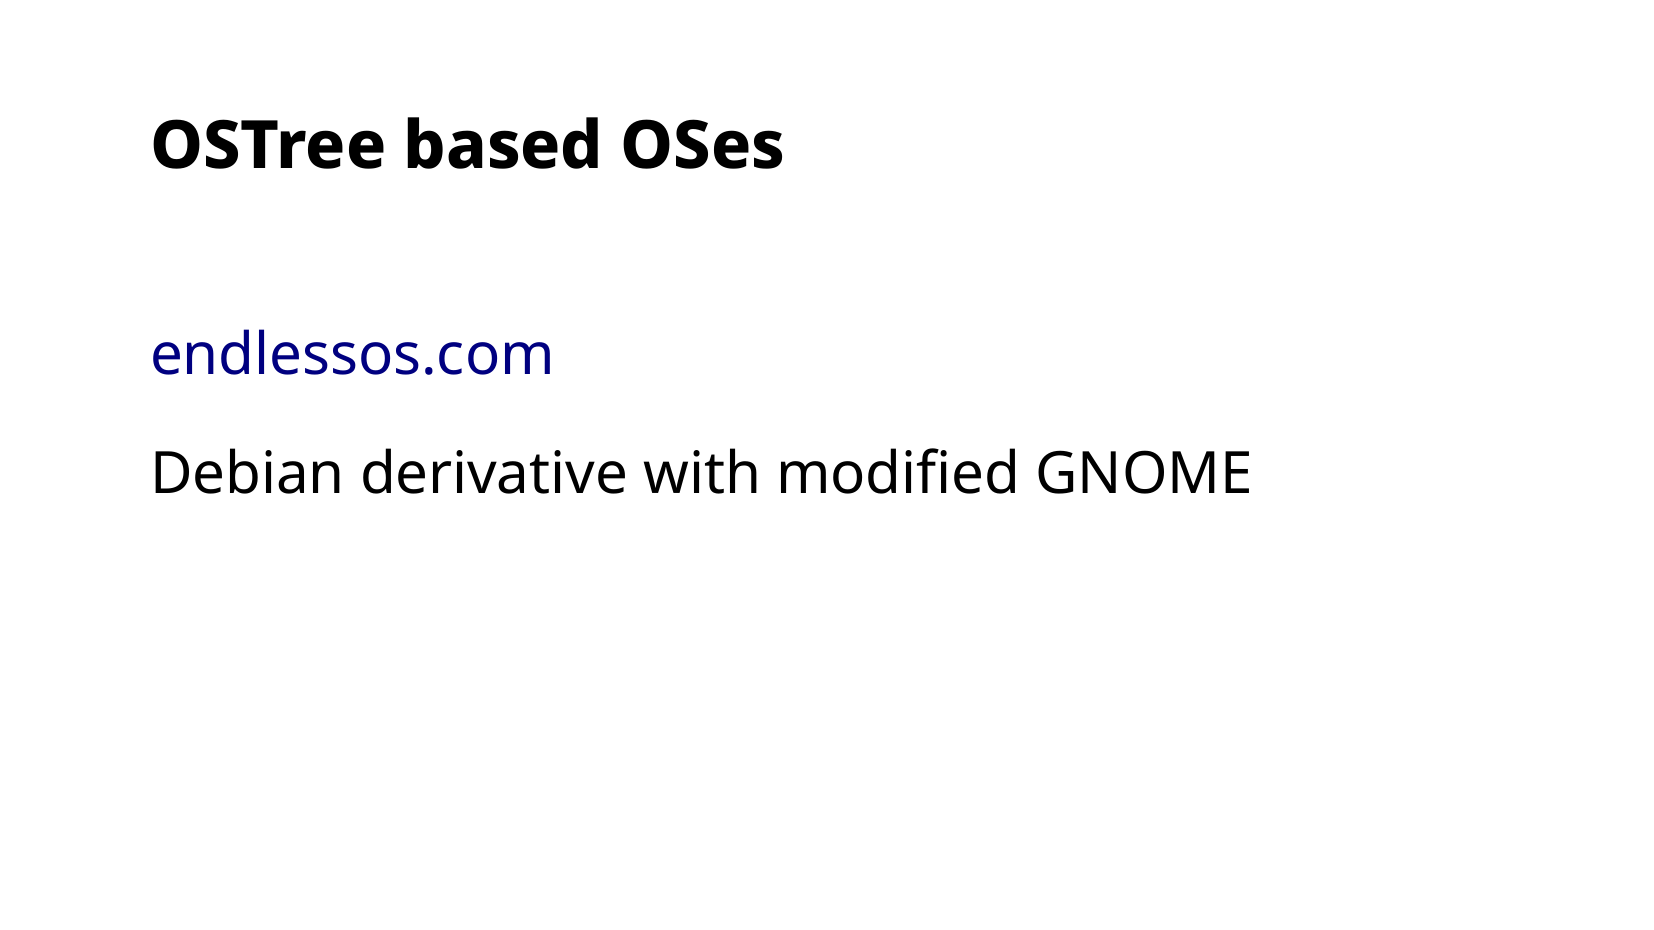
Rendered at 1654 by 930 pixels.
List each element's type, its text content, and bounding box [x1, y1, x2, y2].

title OSTree based OSes [150, 107, 1501, 188]
subtitle endlessos.com Debian derivative with modified GNOME [150, 272, 1501, 812]
